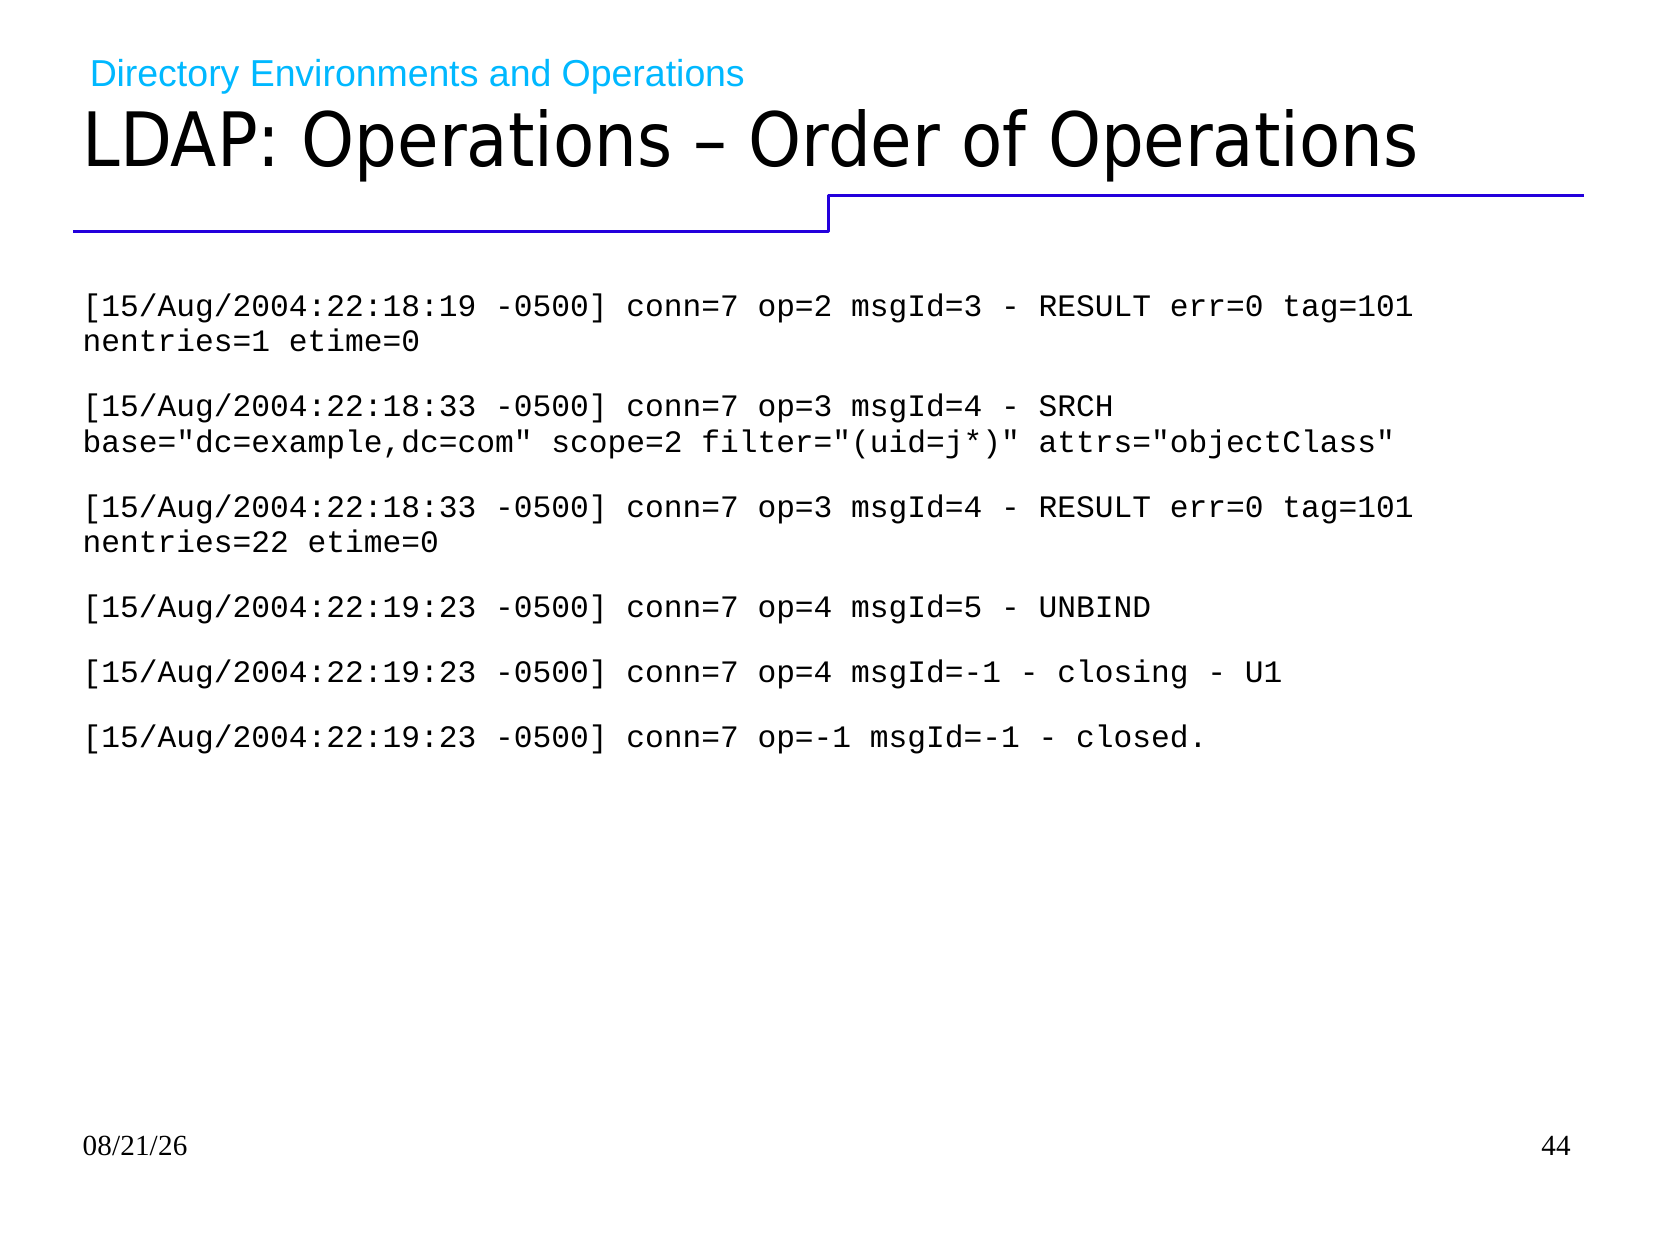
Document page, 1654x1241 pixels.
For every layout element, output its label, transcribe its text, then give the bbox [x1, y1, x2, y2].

text_box Directory Environments and Operations [75, 45, 781, 103]
list [15/Aug/2004:22:18:19 -0500] conn=7 op=2 msgId=3 - RESULT err=0 tag=101 nentries=1 etime=0 [15/Aug/2004:22:18:33 -0500] conn=7 op=3 msgId=4 - SRCH base="dc=example,dc=com" scope=2 filter="(uid=j*)" attrs="objectClass" [15/Aug/2004:22:18:33 -0500] conn=7 op=3 msgId=4 - RESULT err=0 tag=101 nentries=22 etime=0 [15/Aug/2004:22:19:23 -0500] conn=7 op=4 msgId=5 - UNBIND [15/Aug/2004:22:19:23 -0500] conn=7 op=4 msgId=-1 - closing - U1 [15/Aug/2004:22:19:23 -0500] conn=7 op=-1 msgId=-1 - closed. [82, 290, 1571, 1109]
title LDAP: Operations – Order of Operations [82, 49, 1571, 232]
